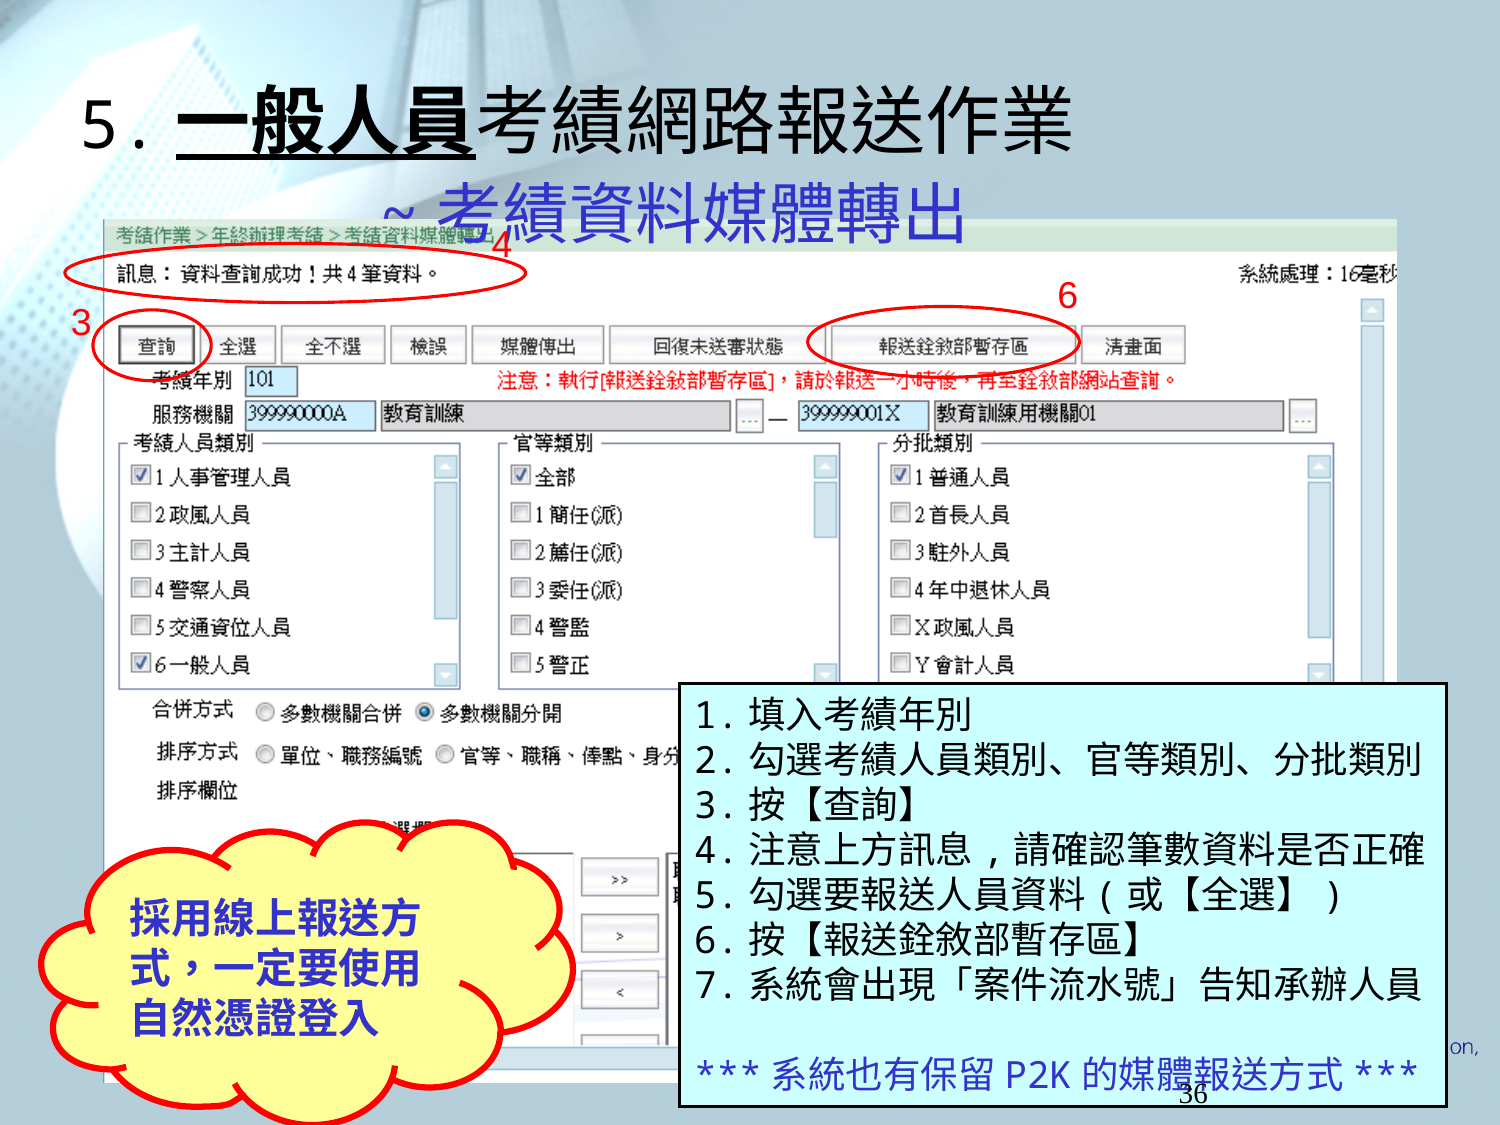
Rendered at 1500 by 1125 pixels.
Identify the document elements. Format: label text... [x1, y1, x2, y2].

text_box 5.一般人員考績網路報送作業 ~考績資料媒體轉出 [65, 66, 1364, 179]
text_box 採用線上報送方式，一定要使用自然憑證登入 [41, 822, 573, 1125]
picture [103, 219, 1397, 1083]
picture [807, 221, 824, 227]
picture [938, 219, 956, 234]
text_box 3 [57, 297, 106, 343]
picture [103, 219, 478, 254]
picture [103, 245, 523, 301]
text_box 4 [478, 220, 526, 266]
picture [780, 219, 791, 231]
text_box 6 [1044, 271, 1092, 317]
text_box 1.填入考績年別 2.勾選考績人員類別、官等類別、分批類別 3.按【查詢】 4.注意上方訊息,請確認筆數資料是否正確 5.勾選要報送人員資料(或【全選】) 6.按【報送銓敘部暫存區】 7.系統會出現「案件流水號」告知承辦人員 ***系統也有保留P2K的媒體報送方式*** [679, 683, 1447, 1107]
text_box [1163, 1066, 1477, 1125]
picture [103, 312, 209, 379]
picture [460, 219, 506, 224]
picture [535, 225, 557, 229]
picture [914, 219, 932, 234]
picture [103, 1070, 123, 1083]
picture [586, 225, 620, 229]
